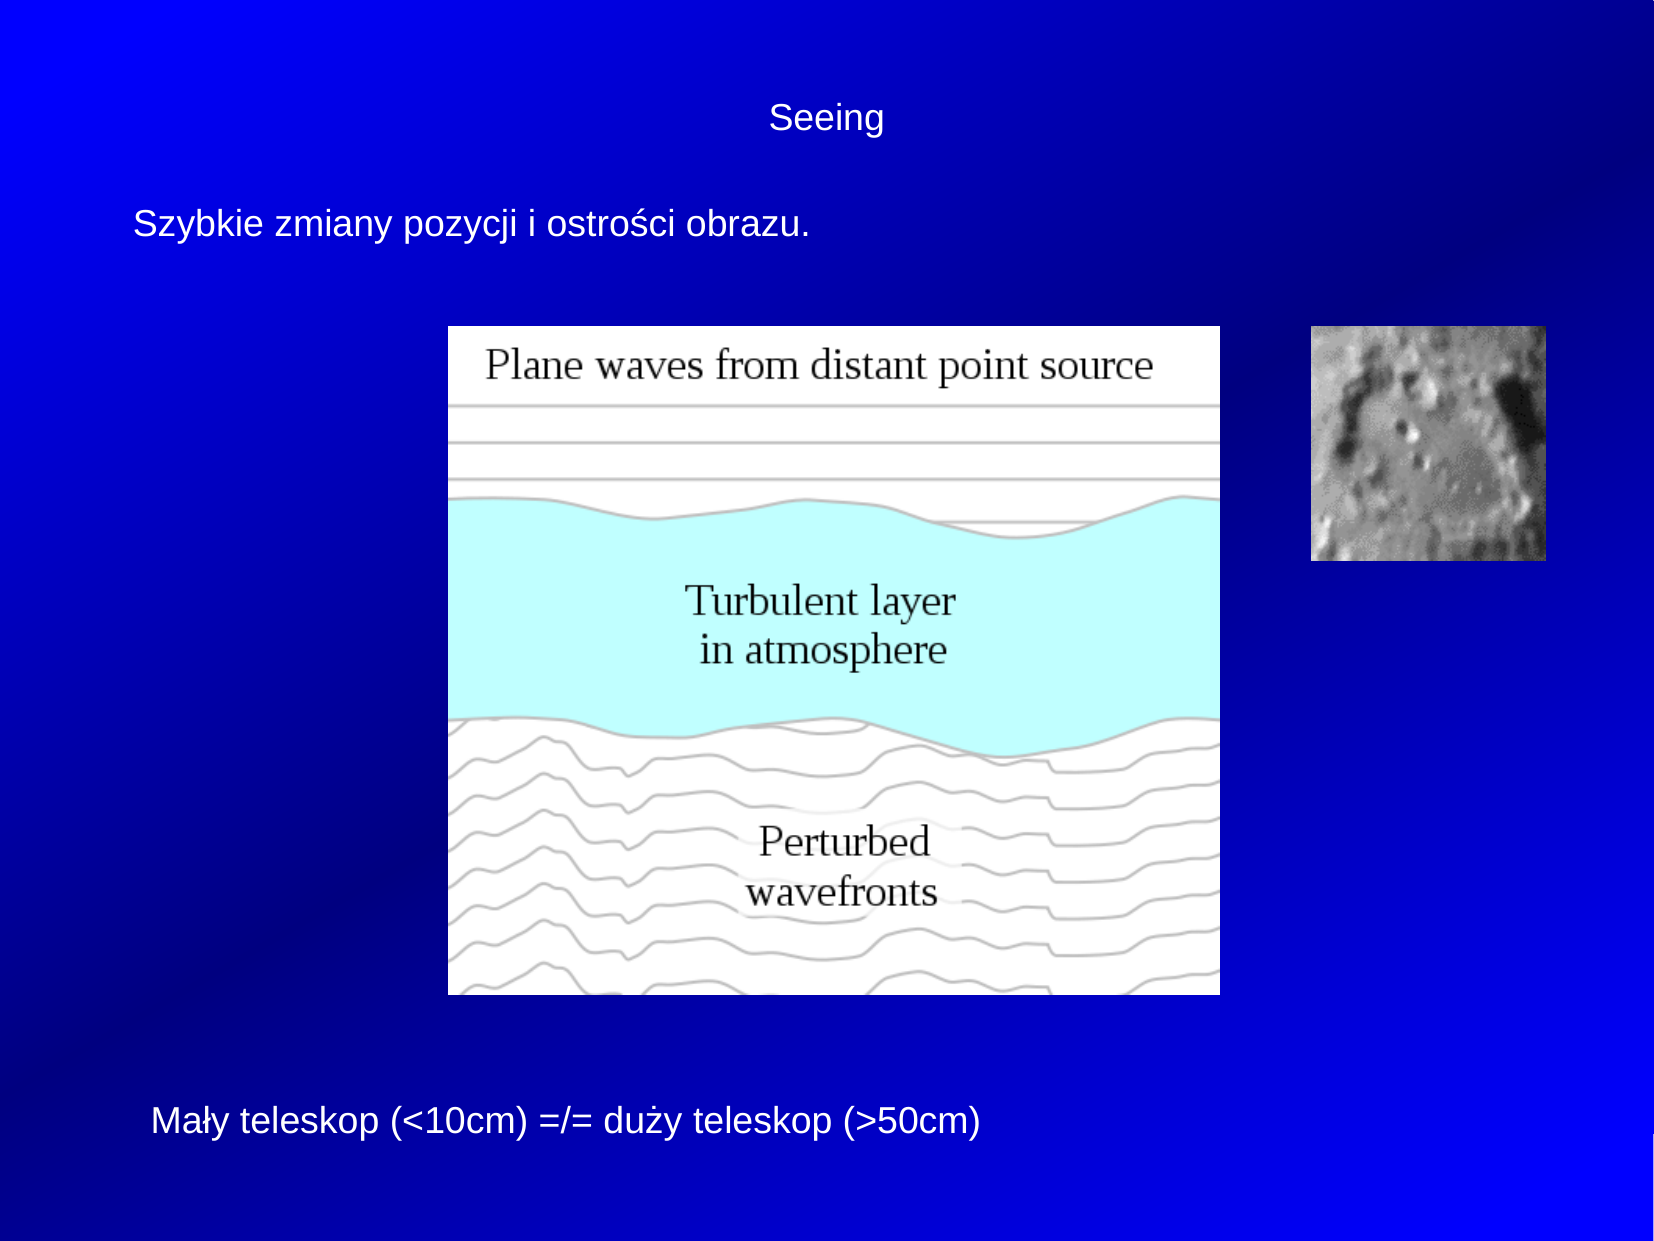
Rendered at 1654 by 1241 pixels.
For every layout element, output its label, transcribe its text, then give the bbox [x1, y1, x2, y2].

picture [1311, 326, 1546, 562]
picture [448, 326, 1220, 995]
text_box Mały teleskop (<10cm) =/= duży teleskop (>50cm) [135, 1092, 997, 1150]
text_box Seeing [753, 88, 900, 146]
text_box Szybkie zmiany pozycji i ostrości obrazu. [118, 194, 827, 252]
